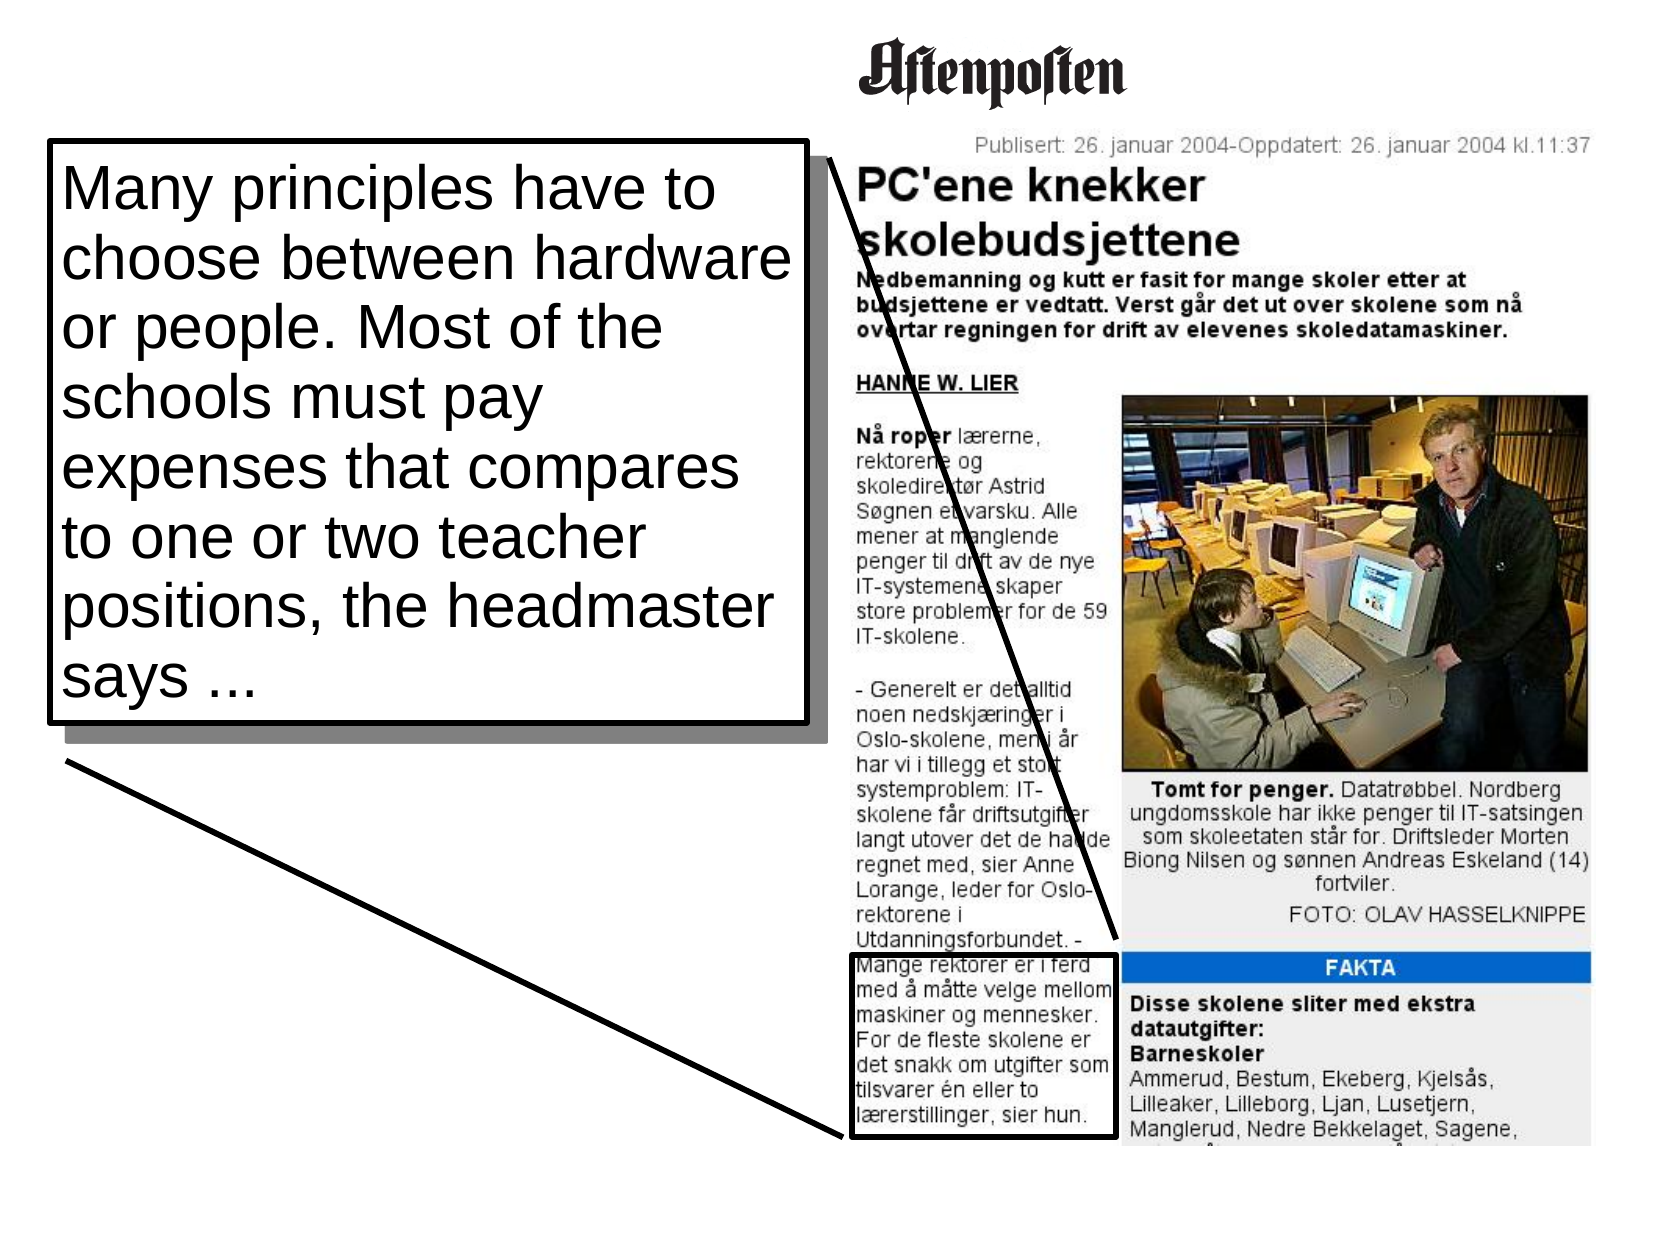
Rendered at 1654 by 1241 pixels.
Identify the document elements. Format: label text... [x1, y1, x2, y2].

picture [845, 19, 1142, 112]
picture [855, 958, 1113, 1134]
picture [850, 128, 1596, 1146]
text_box Many principles have to choose between hardware or people. Most of the schools must pay expenses that compares to one or two teacher positions, the headmaster says ... [49, 141, 807, 723]
